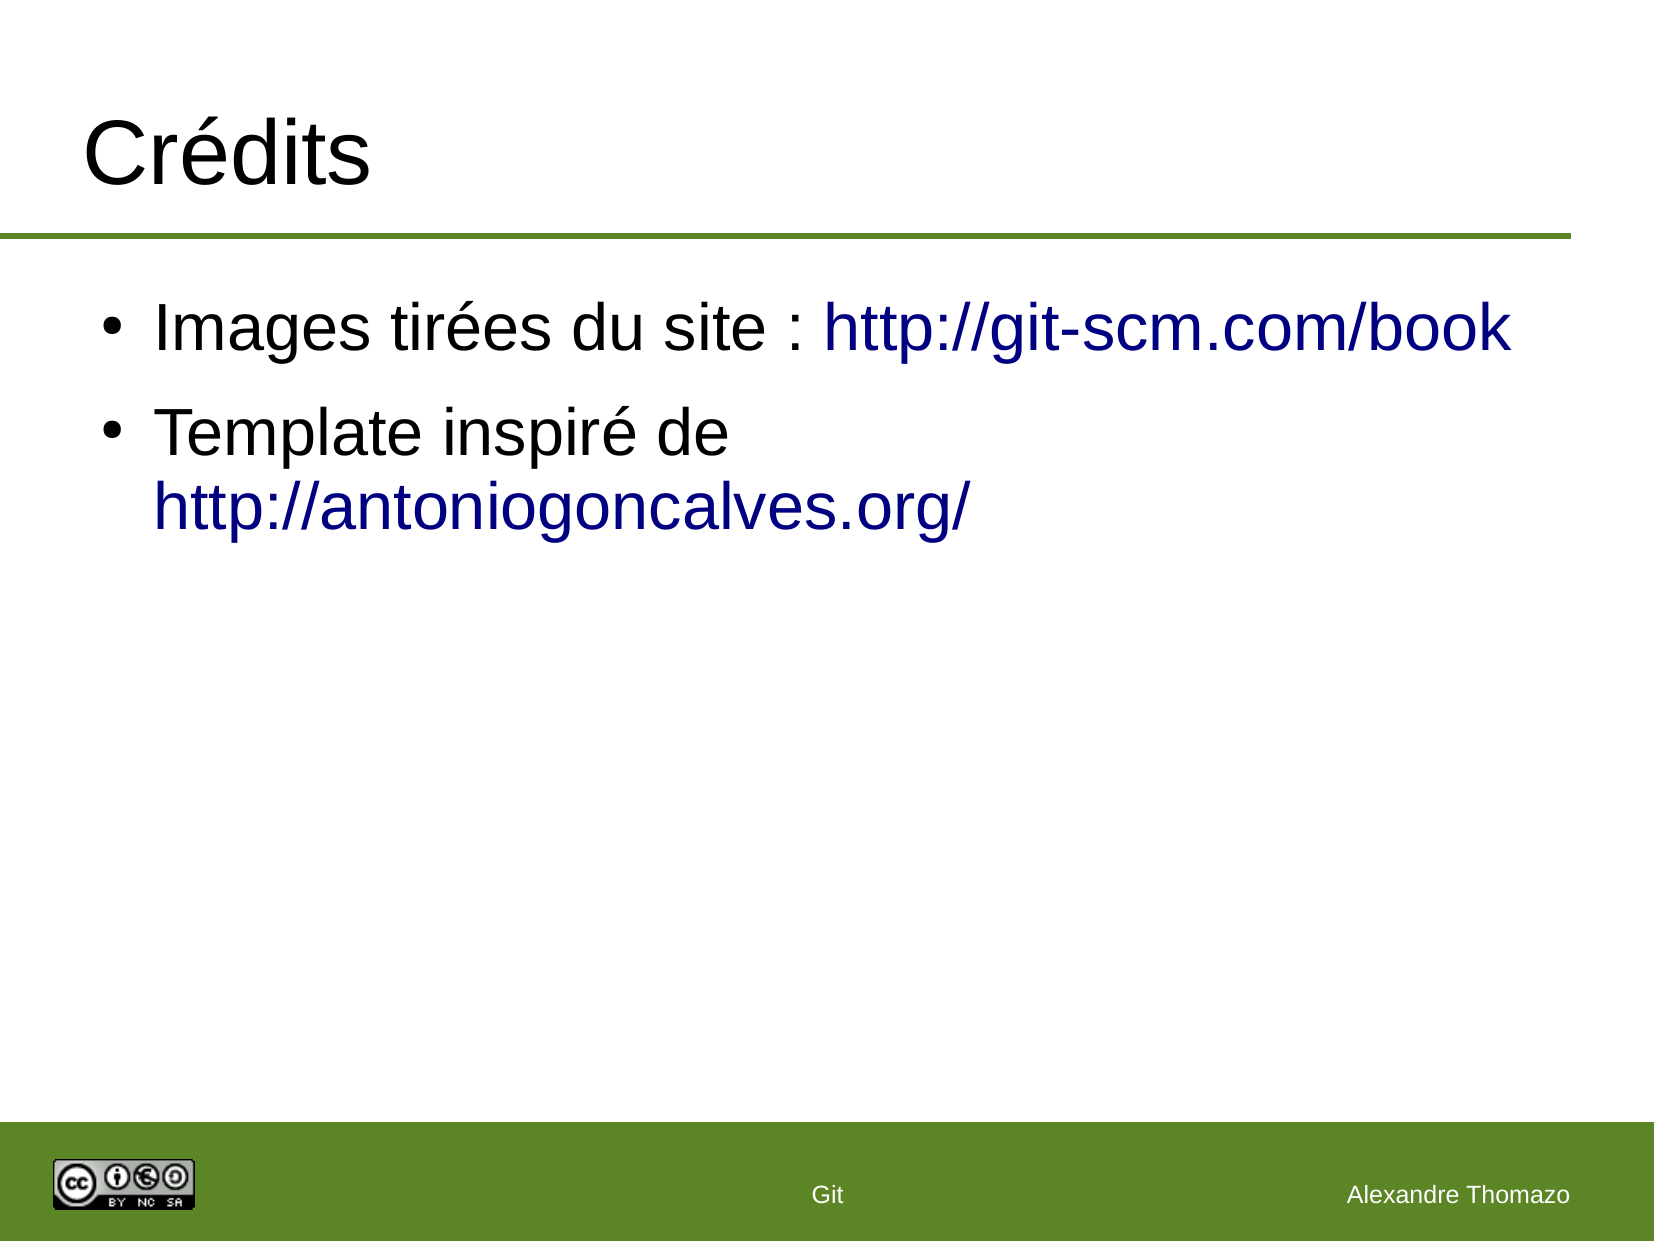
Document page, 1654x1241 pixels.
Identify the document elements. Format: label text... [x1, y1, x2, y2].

picture [53, 1159, 195, 1210]
title Crédits [82, 49, 1571, 257]
list Images tirées du site : http://git-scm.com/book Template inspiré de http://antoniogoncalves.org/ [82, 290, 1538, 1010]
